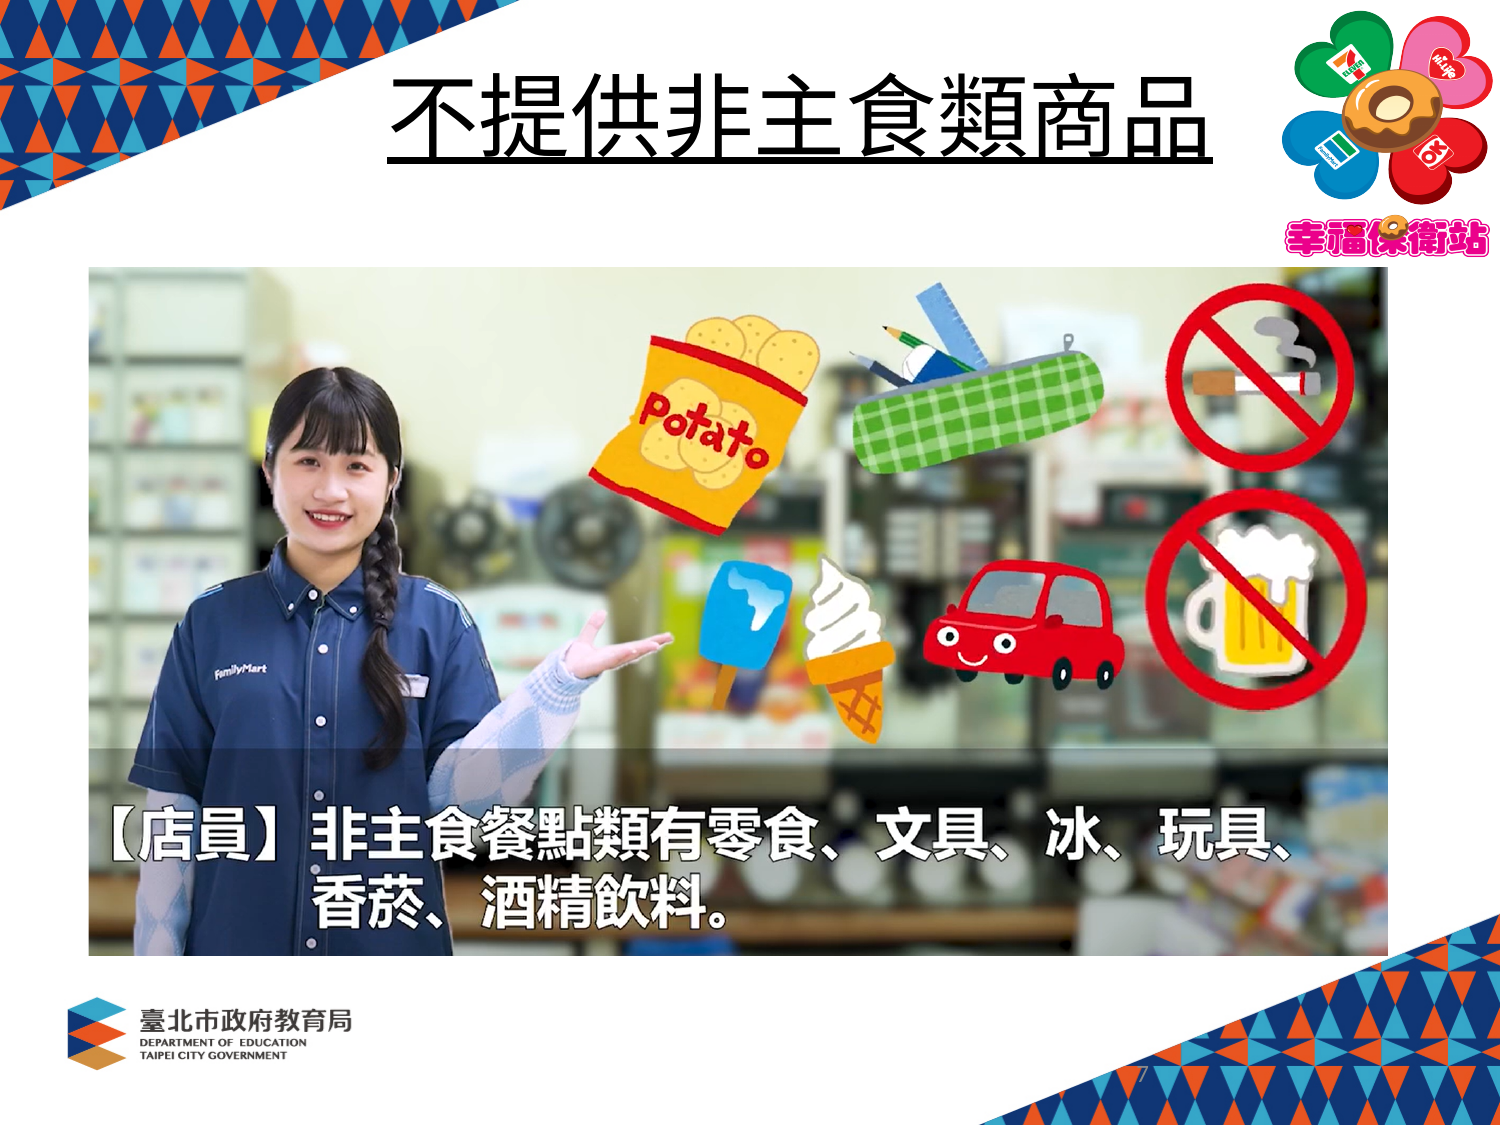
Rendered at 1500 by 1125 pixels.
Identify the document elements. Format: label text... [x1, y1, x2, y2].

title 不提供非主食類商品 [371, 54, 1353, 188]
picture [88, 267, 1388, 956]
text_box [1121, 1042, 1459, 1103]
